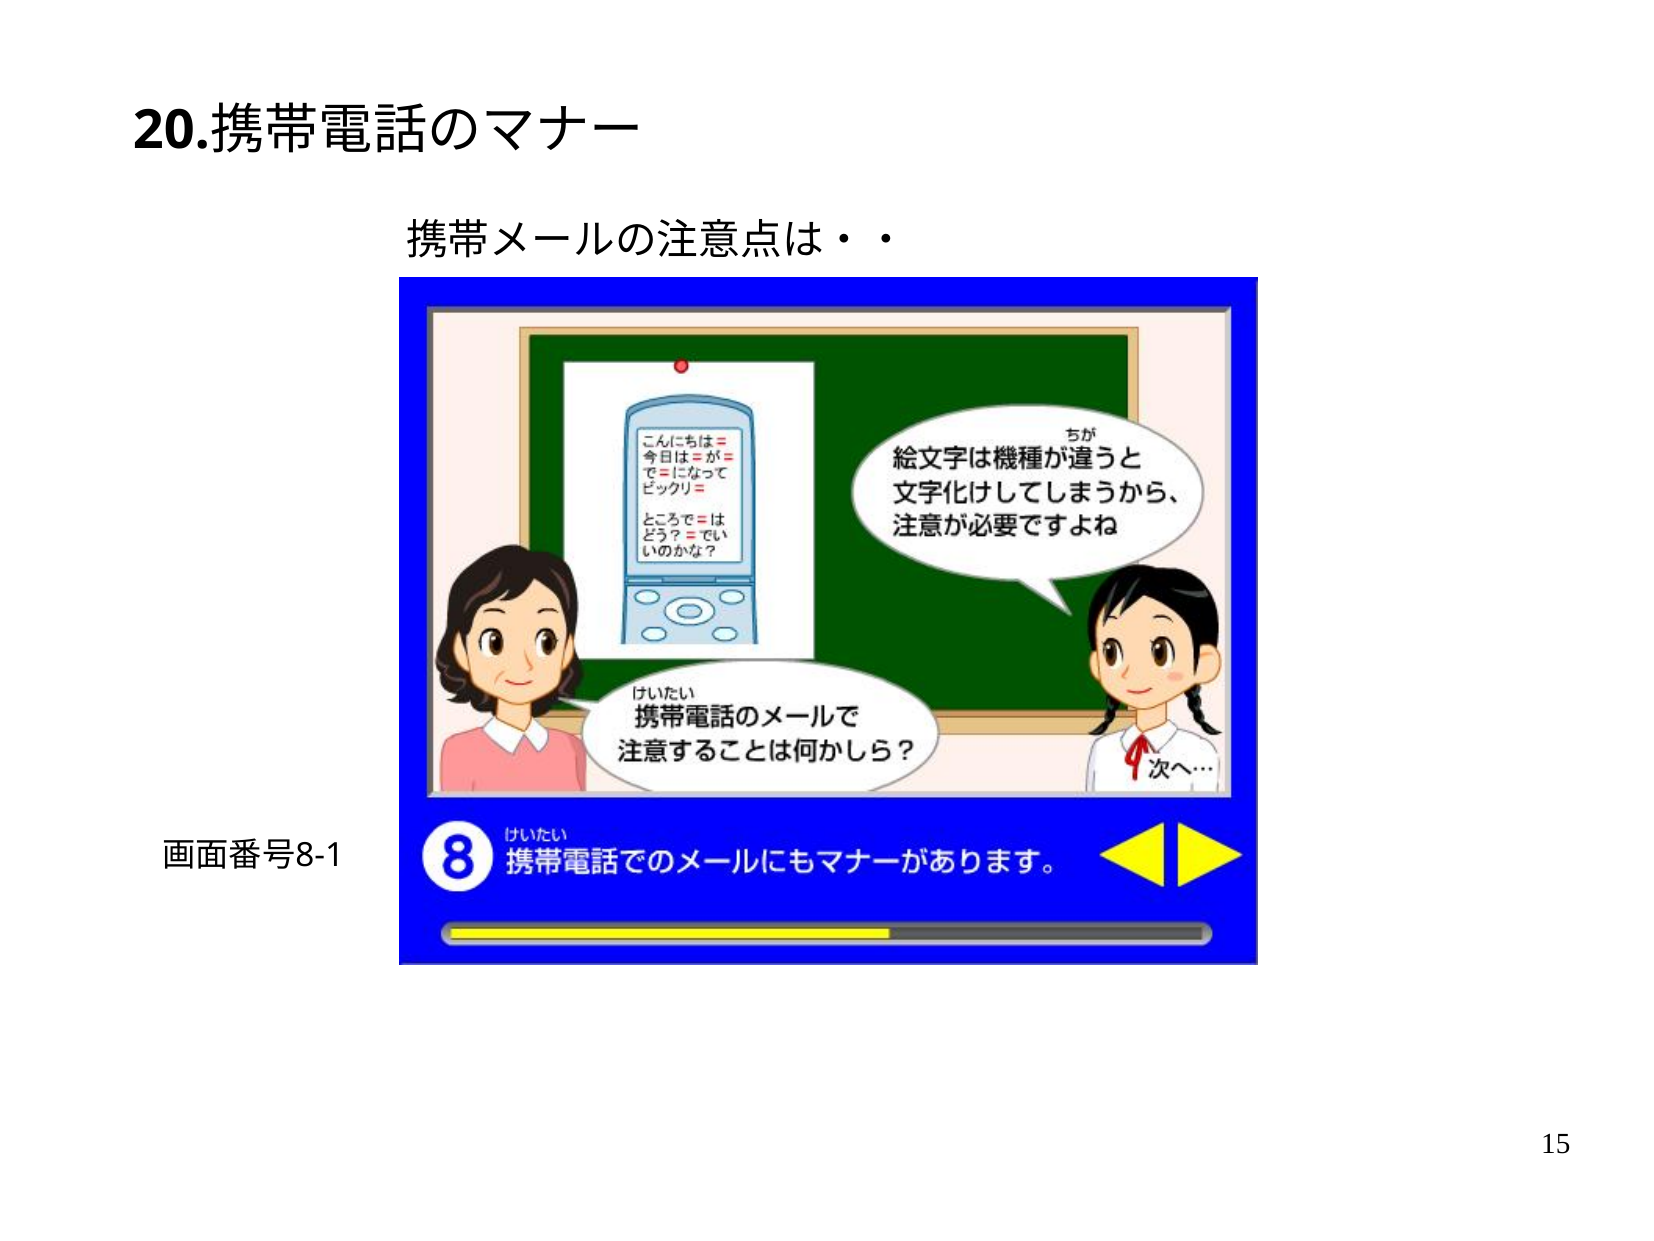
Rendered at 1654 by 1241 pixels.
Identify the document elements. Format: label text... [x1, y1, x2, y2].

text_box 携帯メールの注意点は・・ [391, 206, 1034, 272]
text_box 20.携帯電話のマナー [118, 88, 975, 169]
text_box 画面番号8-1 [147, 826, 384, 882]
picture [399, 277, 1258, 965]
